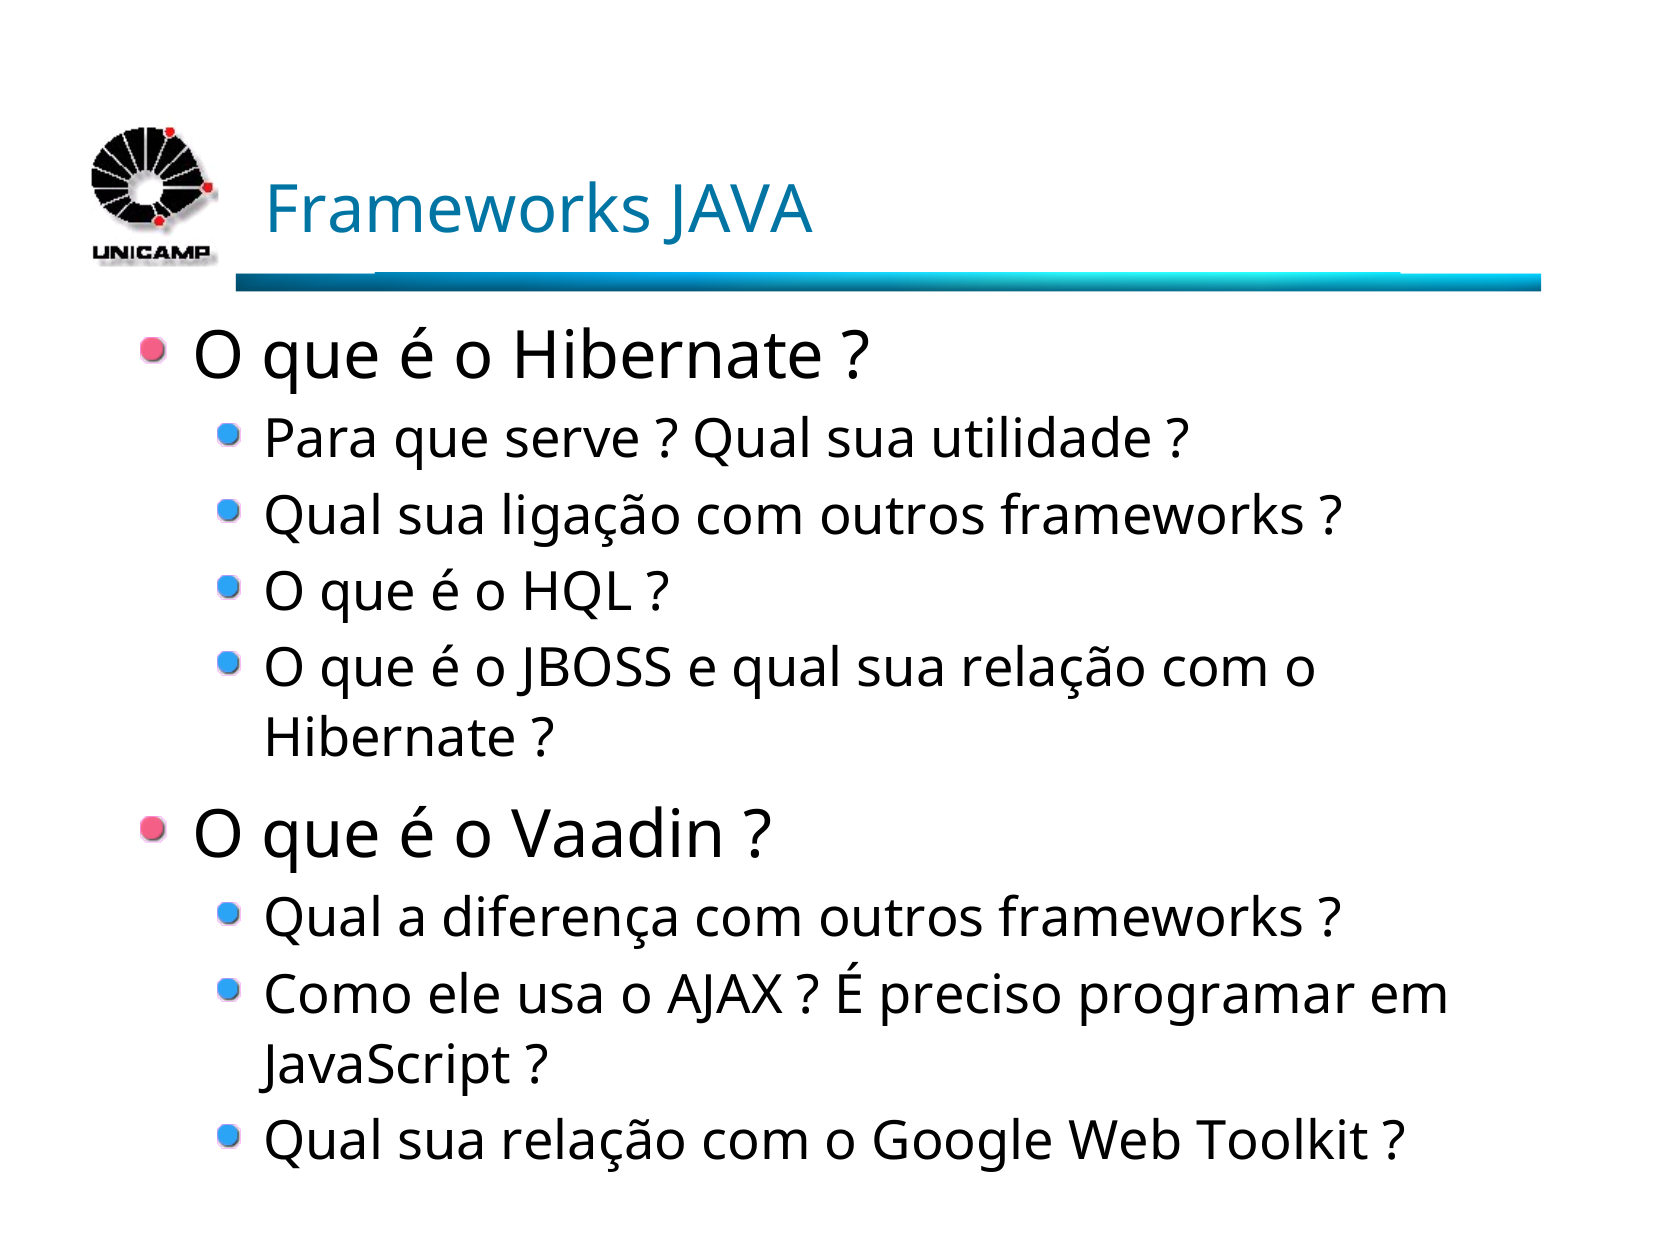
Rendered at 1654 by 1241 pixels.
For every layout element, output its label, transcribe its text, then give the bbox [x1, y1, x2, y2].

title Frameworks JAVA [264, 42, 1534, 250]
picture [125, 272, 1654, 295]
list O que é o Hibernate ? Para que serve ? Qual sua utilidade ? Qual sua ligação com outros frameworks ? O que é o HQL ? O que é o JBOSS e qual sua relação com o Hibernate ? O que é o Vaadin ? Qual a diferença com outros frameworks ? Como ele usa o AJAX ? É preciso programar em JavaScript ? Qual sua relação com o Google Web Toolkit ? [121, 309, 1534, 1182]
